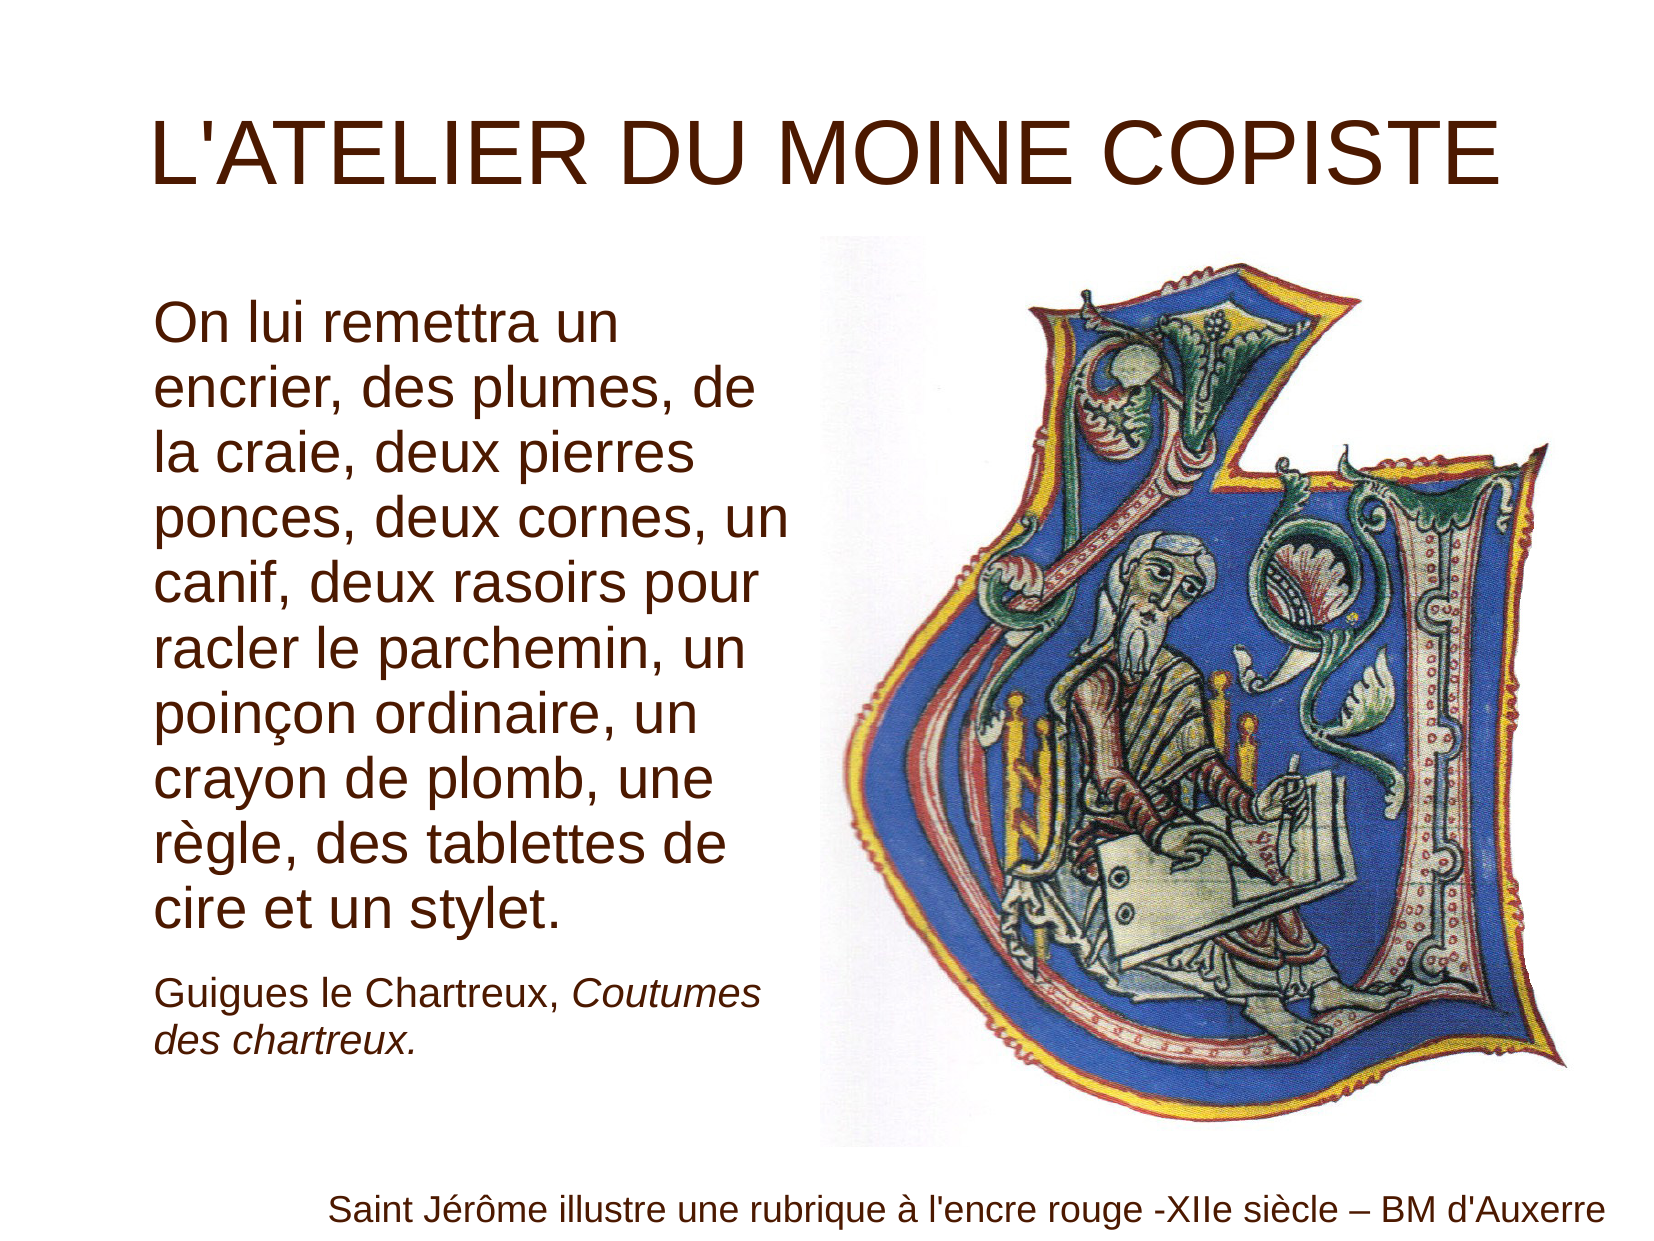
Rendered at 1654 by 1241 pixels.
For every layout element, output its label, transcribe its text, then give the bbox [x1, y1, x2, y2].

picture [820, 236, 1577, 1147]
title L'ATELIER DU MOINE COPISTE [82, 56, 1571, 250]
text_box Saint Jérôme illustre une rubrique à l'encre rouge -XIIe siècle – BM d'Auxerre [312, 1181, 1622, 1238]
list On lui remettra un encrier, des plumes, de la craie, deux pierres ponces, deux cornes, un canif, deux rasoirs pour racler le parchemin, un poinçon ordinaire, un crayon de plomb, une règle, des tablettes de cire et un stylet. Guigues le Chartreux, Coutumes des chartreux. [82, 290, 809, 1094]
